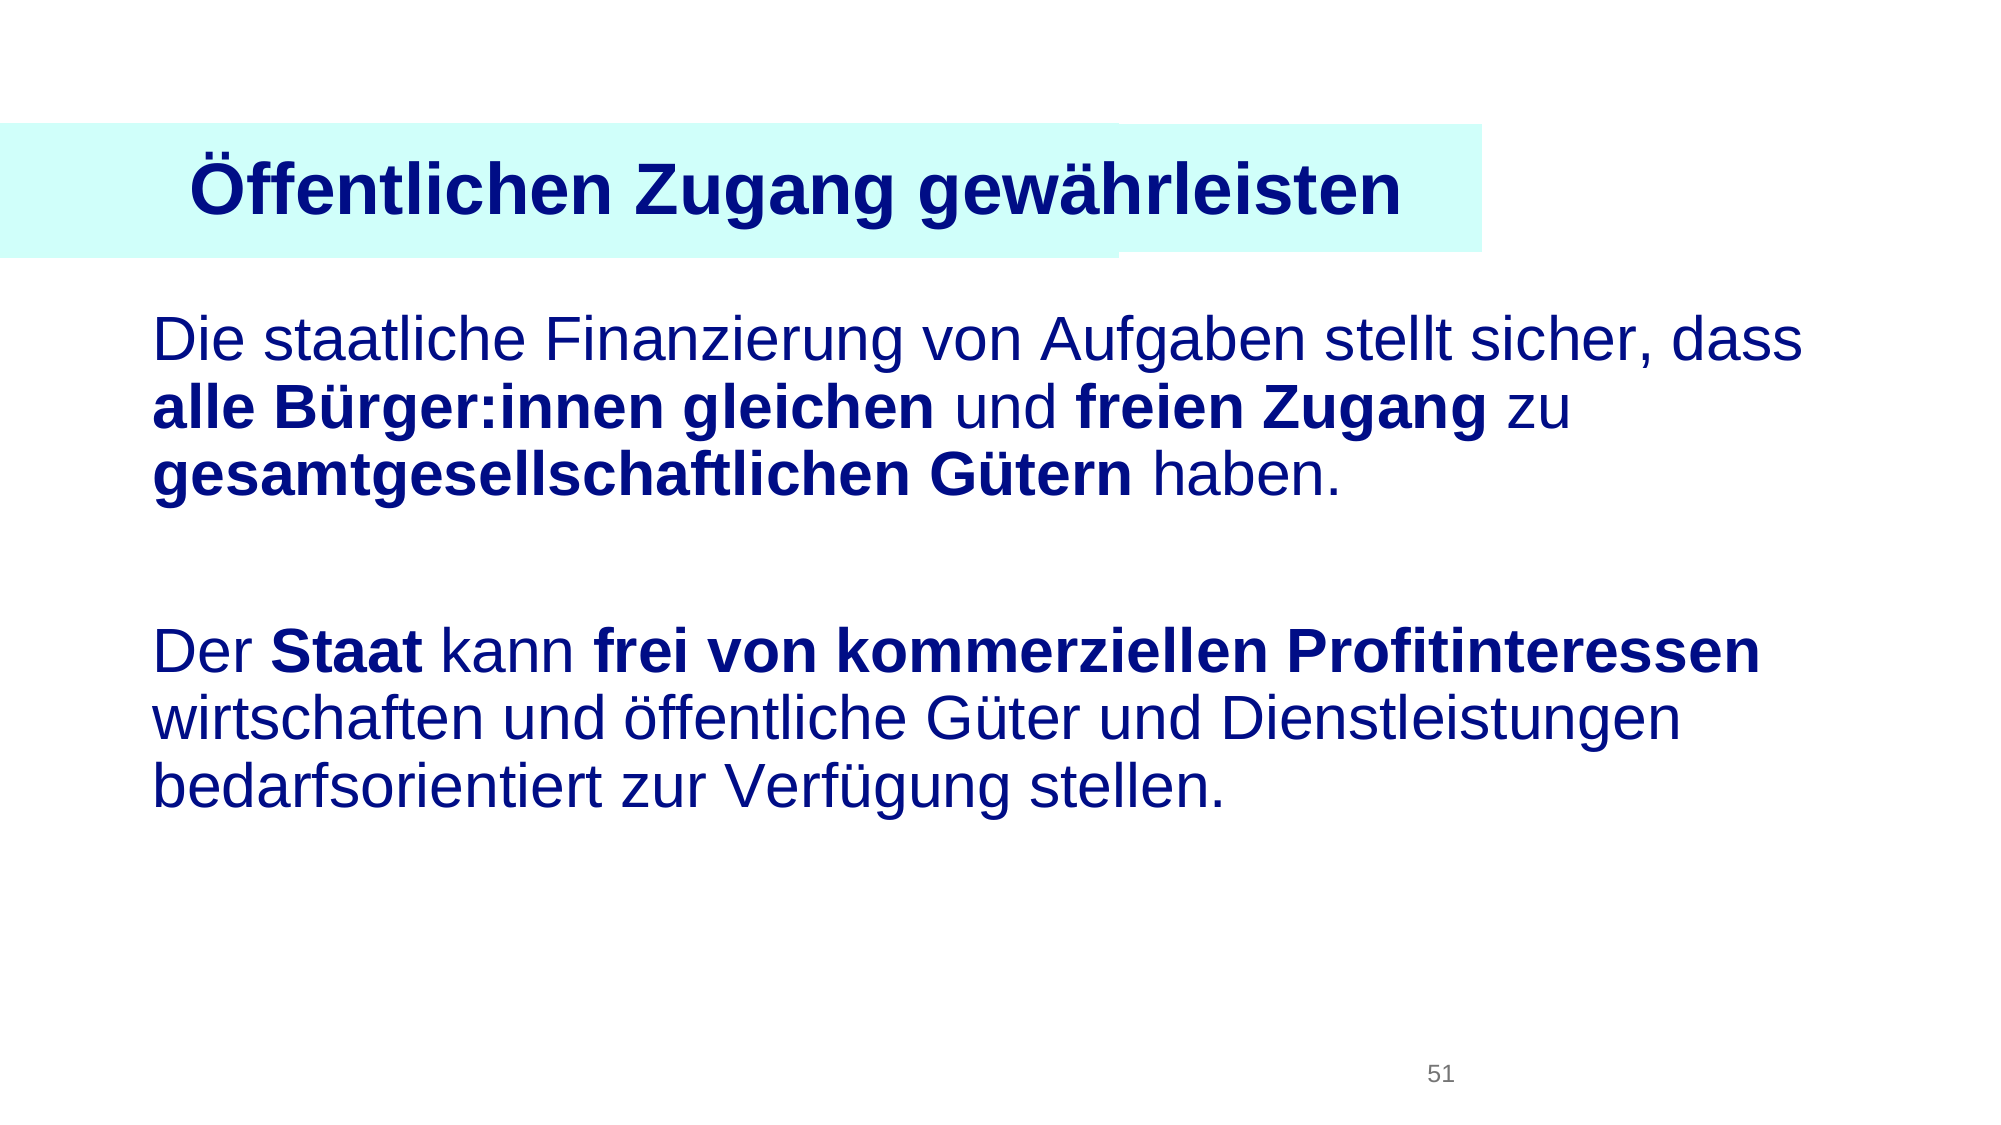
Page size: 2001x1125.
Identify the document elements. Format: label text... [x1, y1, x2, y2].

text_box [0, 124, 1482, 252]
list Öffentlichen Zugang gewährleisten [137, 129, 1863, 258]
list Die staatliche Finanzierung von Aufgaben stellt sicher, dass alle Bürger:innen gleichen und freien Zugang zu gesamtgesellschaftlichen Gütern haben. Der Staat kann frei von kommerziellen Profitinteressen wirtschaften und öffentliche Güter und Dienstleistungen bedarfsorientiert zur Verfügung stellen. [137, 299, 1863, 1014]
